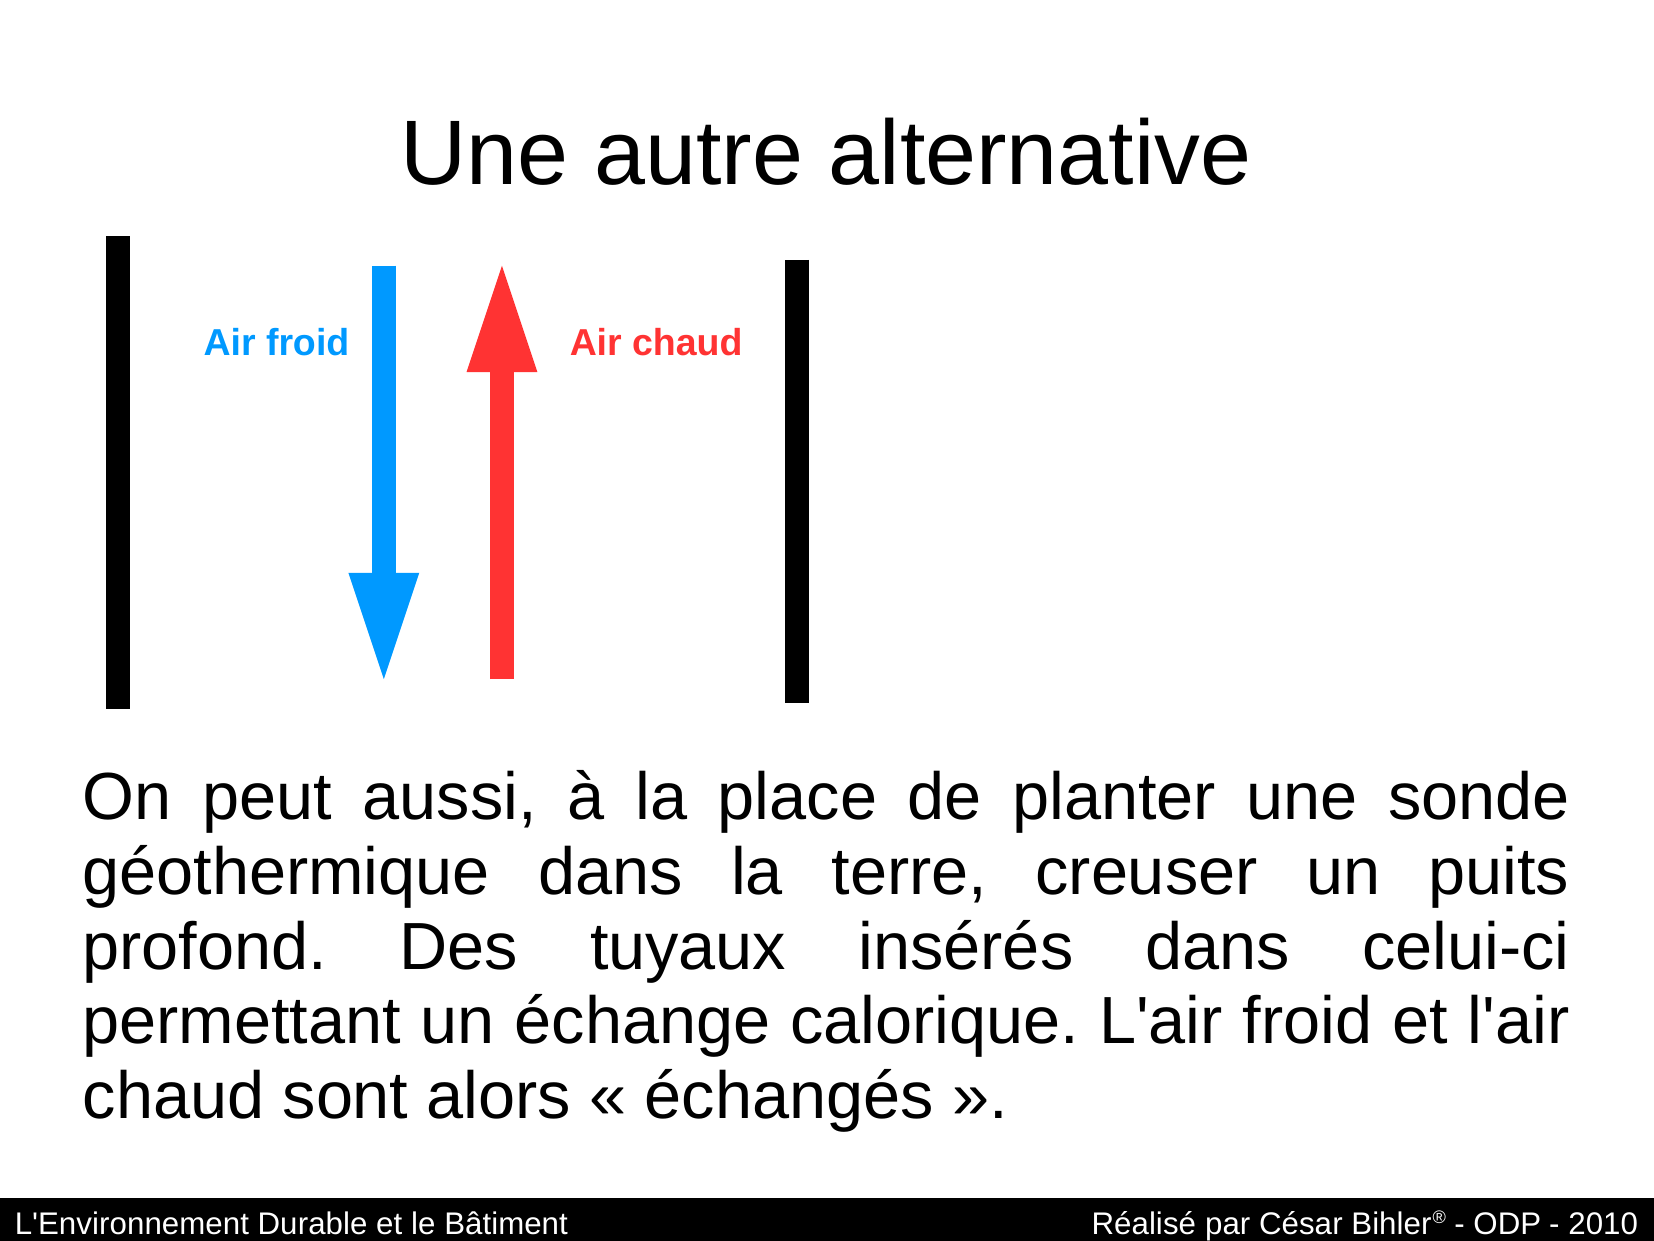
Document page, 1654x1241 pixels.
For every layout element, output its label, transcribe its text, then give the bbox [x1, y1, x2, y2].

picture [0, 0, 1654, 1198]
text_box Air chaud [543, 302, 785, 385]
subtitle On peut aussi, à la place de planter une sonde géothermique dans la terre, creuser un puits profond. Des tuyaux insérés dans celui-ci permettant un échange calorique. L'air froid et l'air chaud sont alors « échangés ». [82, 740, 1571, 1152]
text_box L'Environnement Durable et le Bâtiment Réalisé par César Bihler® - ODP - 2010 [0, 1198, 1654, 1241]
text_box Air froid [177, 302, 443, 384]
title Une autre alternative [82, 49, 1571, 257]
